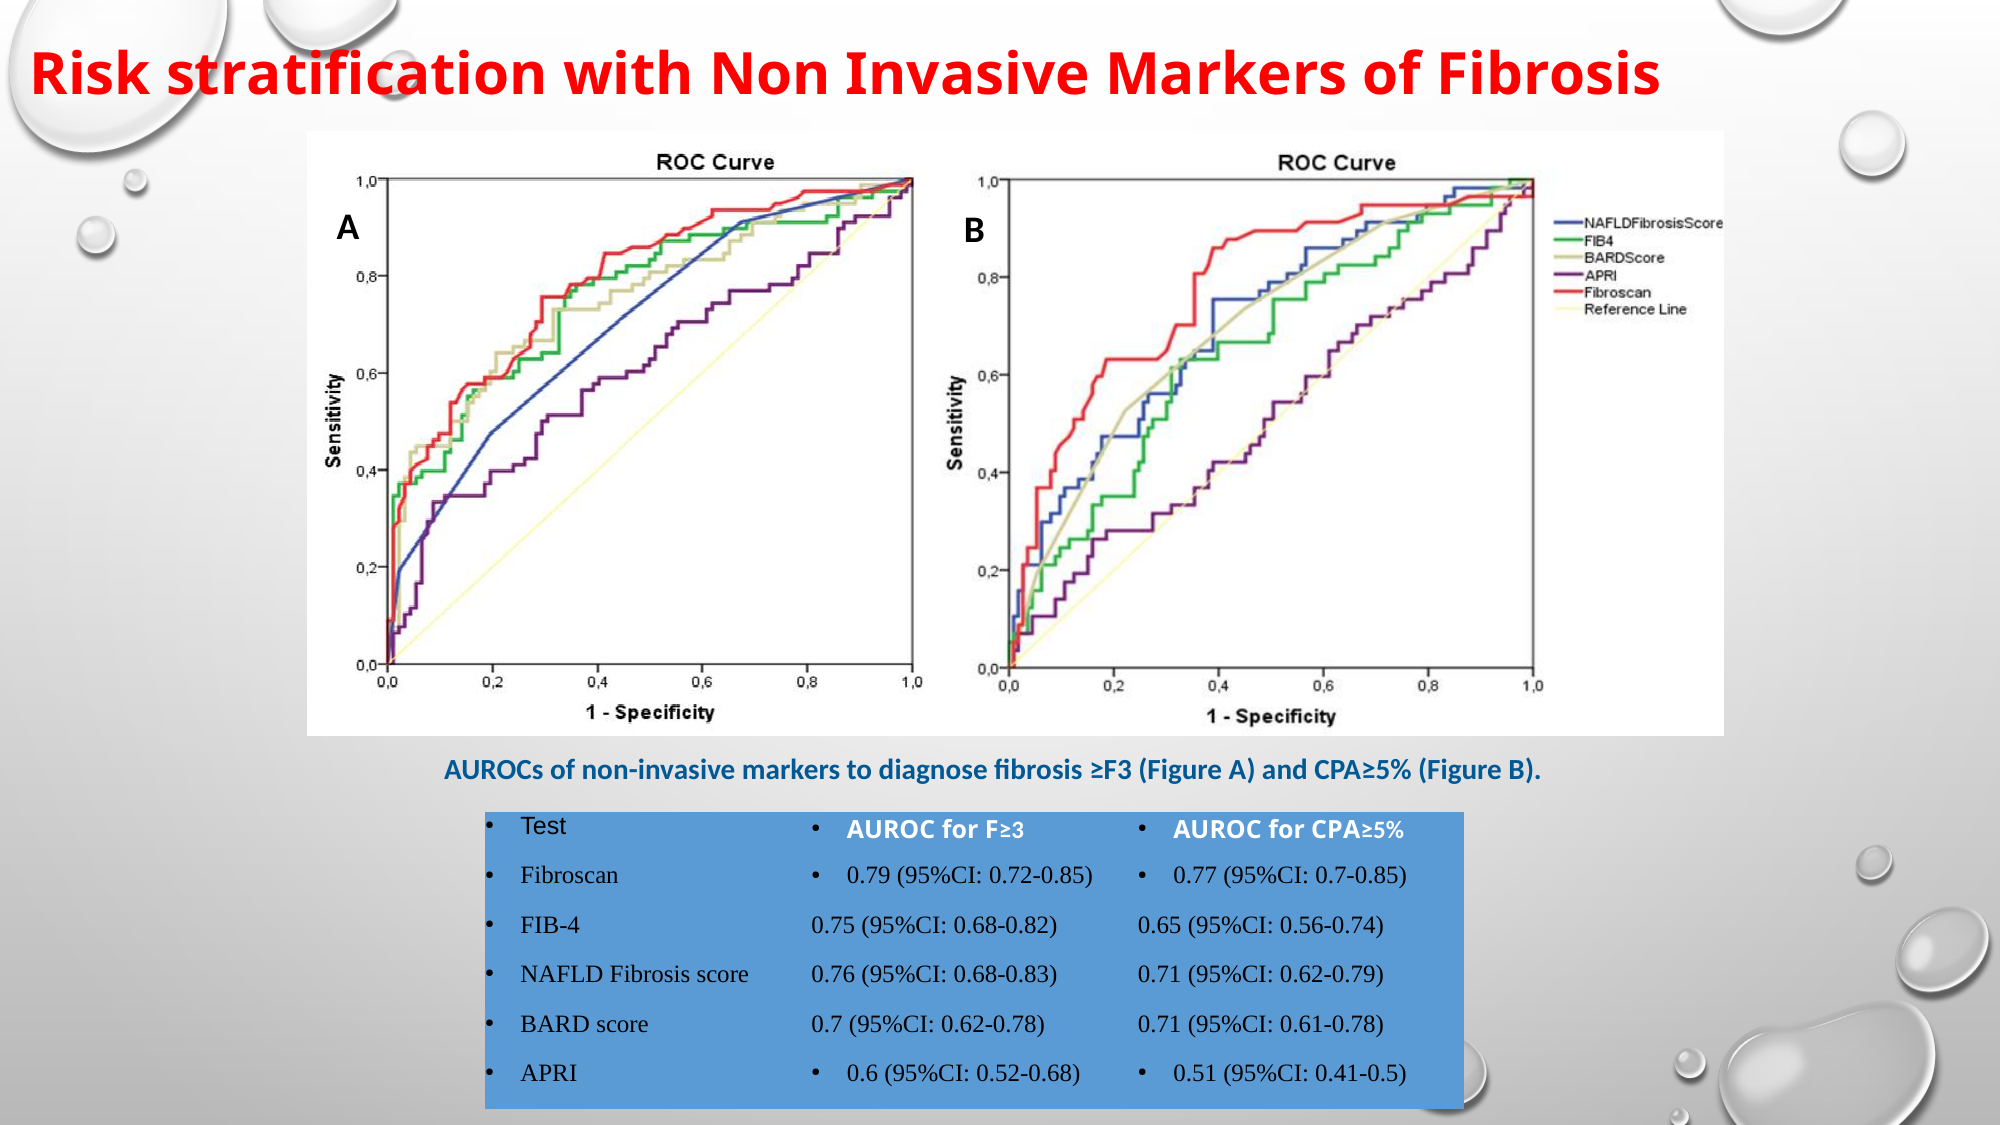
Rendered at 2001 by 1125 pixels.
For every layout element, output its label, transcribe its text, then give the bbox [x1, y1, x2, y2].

table_header AUROC for CPA≥5% [1138, 812, 1464, 862]
table_cell FIB-4 [485, 911, 811, 960]
table_cell 0.6 (95%CI: 0.52-0.68) [811, 1059, 1138, 1109]
table_cell 0.76 (95%CI: 0.68-0.83) [811, 960, 1138, 1010]
table_cell NAFLD Fibrosis score [485, 960, 811, 1010]
text_box Risk stratification with Non Invasive Markers of Fibrosis [15, 28, 1677, 114]
table_cell 0.77 (95%CI: 0.7-0.85) [1138, 862, 1464, 911]
table_cell 0.75 (95%CI: 0.68-0.82) [811, 911, 1138, 960]
table_cell BARD score [485, 1010, 811, 1059]
table_header Test [485, 812, 811, 862]
text_box B [948, 197, 1001, 258]
table_cell 0.71 (95%CI: 0.61-0.78) [1138, 1010, 1464, 1059]
table_cell 0.79 (95%CI: 0.72-0.85) [811, 862, 1138, 911]
table_cell 0.7 (95%CI: 0.62-0.78) [811, 1010, 1138, 1059]
text_box AUROCs of non-invasive markers to diagnose fibrosis ≥F3 (Figure A) and CPA≥5% (Figure B). [237, 719, 1750, 798]
table_cell 0.71 (95%CI: 0.62-0.79) [1138, 960, 1464, 1010]
table_cell 0.51 (95%CI: 0.41-0.5) [1138, 1059, 1464, 1109]
text_box A [321, 194, 374, 256]
table_header AUROC for F≥3 [811, 812, 1138, 862]
table_cell APRI [485, 1059, 811, 1109]
table_cell 0.65 (95%CI: 0.56-0.74) [1138, 911, 1464, 960]
table_cell Fibroscan [485, 862, 811, 911]
picture [307, 132, 1724, 736]
